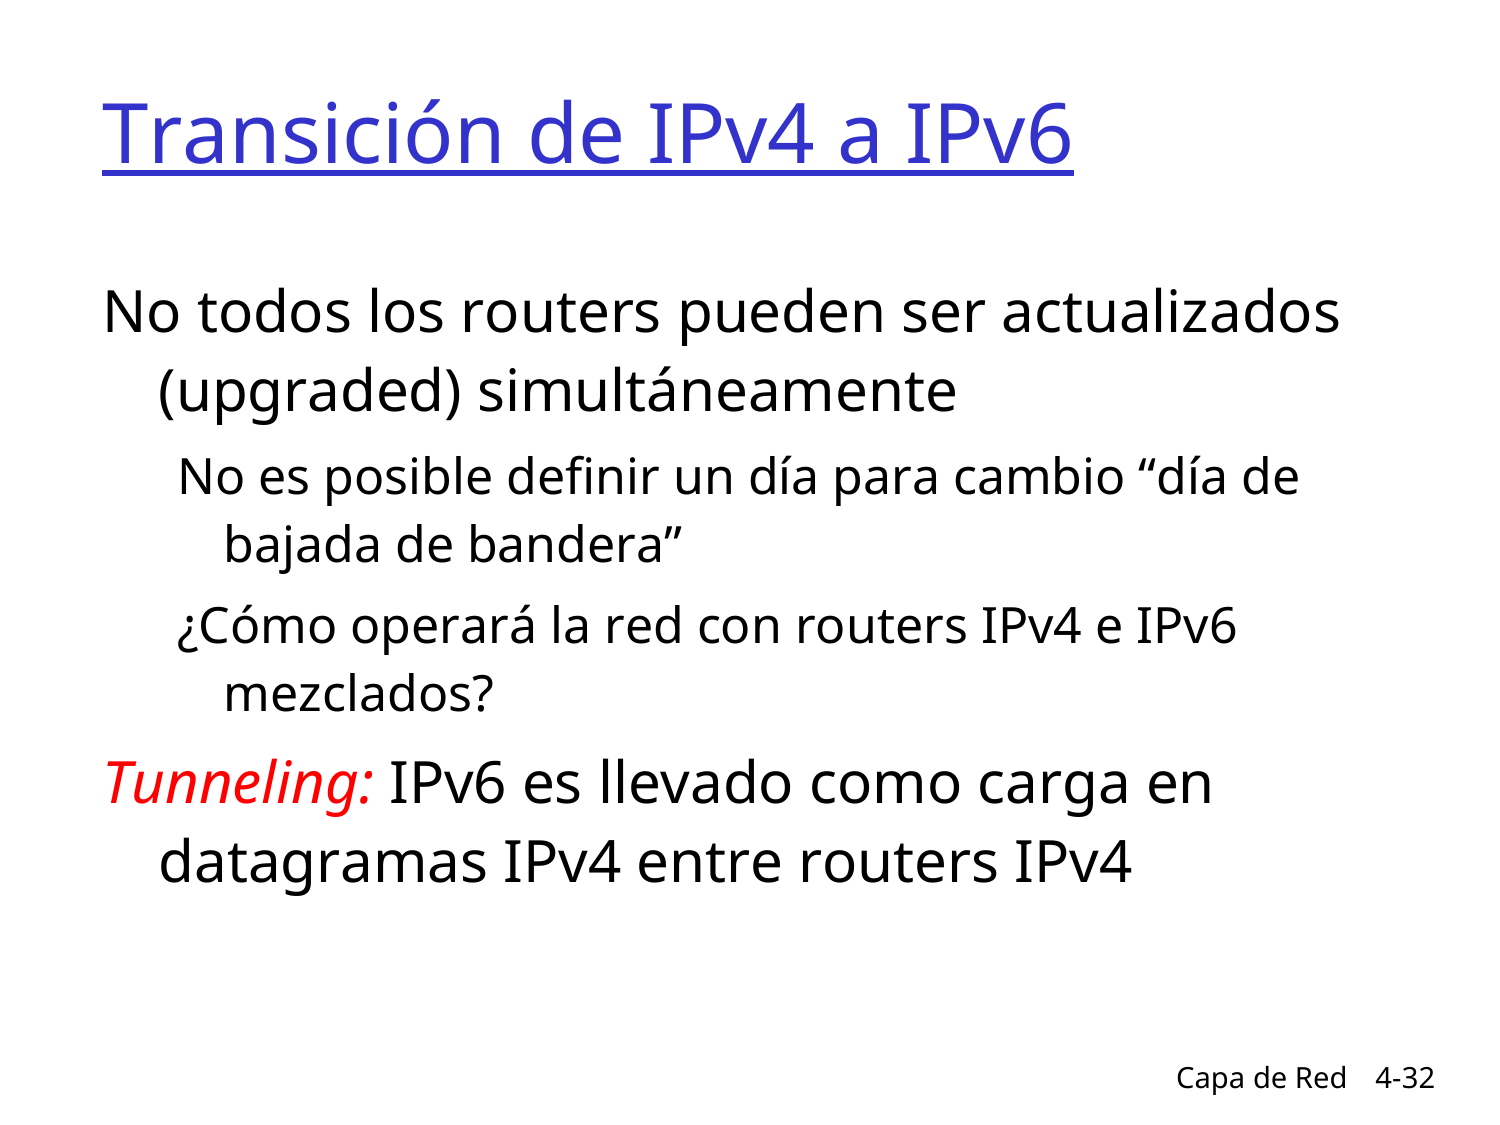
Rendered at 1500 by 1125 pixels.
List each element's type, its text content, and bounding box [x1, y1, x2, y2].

list No todos los routers pueden ser actualizados (upgraded) simultáneamente No es posible definir un día para cambio “día de bajada de bandera” ¿Cómo operará la red con routers IPv4 e IPv6 mezclados? Tunneling: IPv6 es llevado como carga en datagramas IPv4 entre routers IPv4 [87, 262, 1442, 958]
title Transición de IPv4 a IPv6 [87, 37, 1363, 225]
